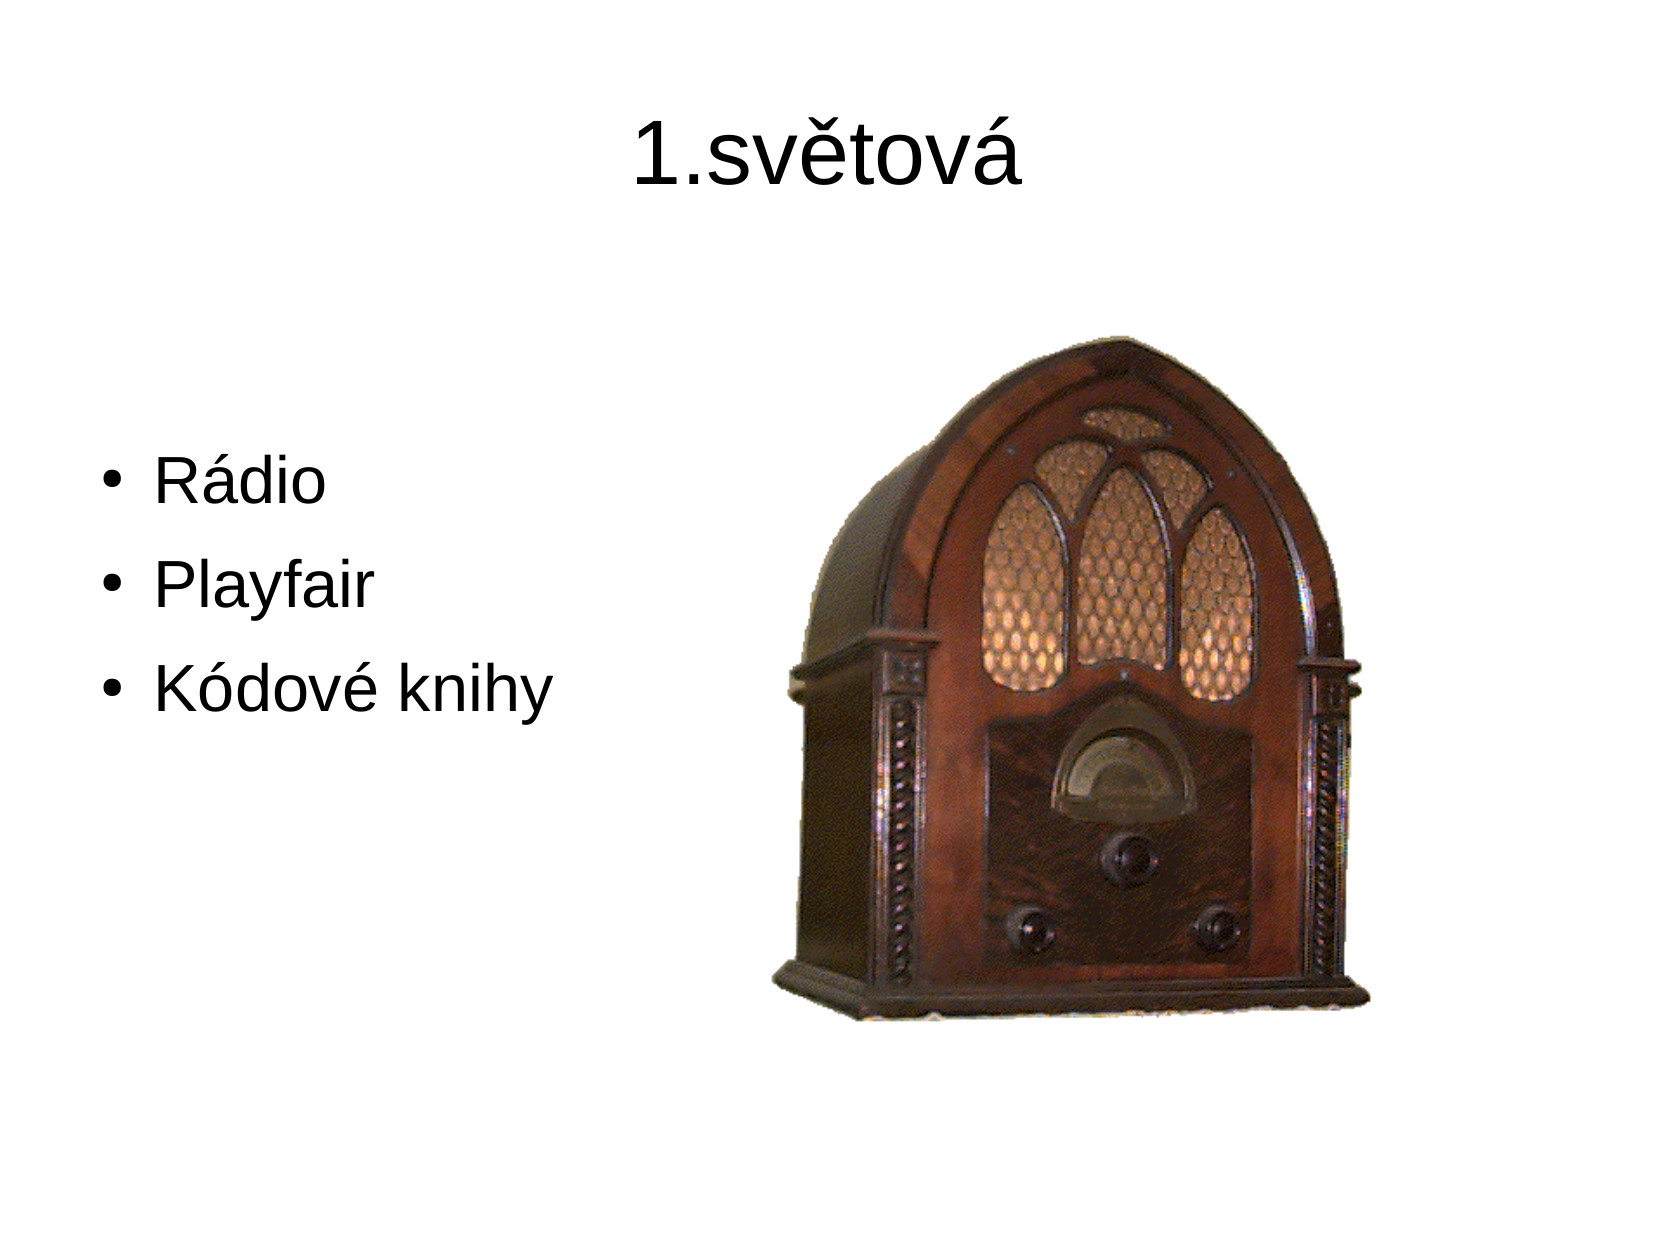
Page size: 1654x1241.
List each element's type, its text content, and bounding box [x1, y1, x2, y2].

list Rádio Playfair Kódové knihy [82, 442, 680, 1094]
picture [767, 324, 1388, 1034]
title 1.světová [82, 56, 1571, 250]
